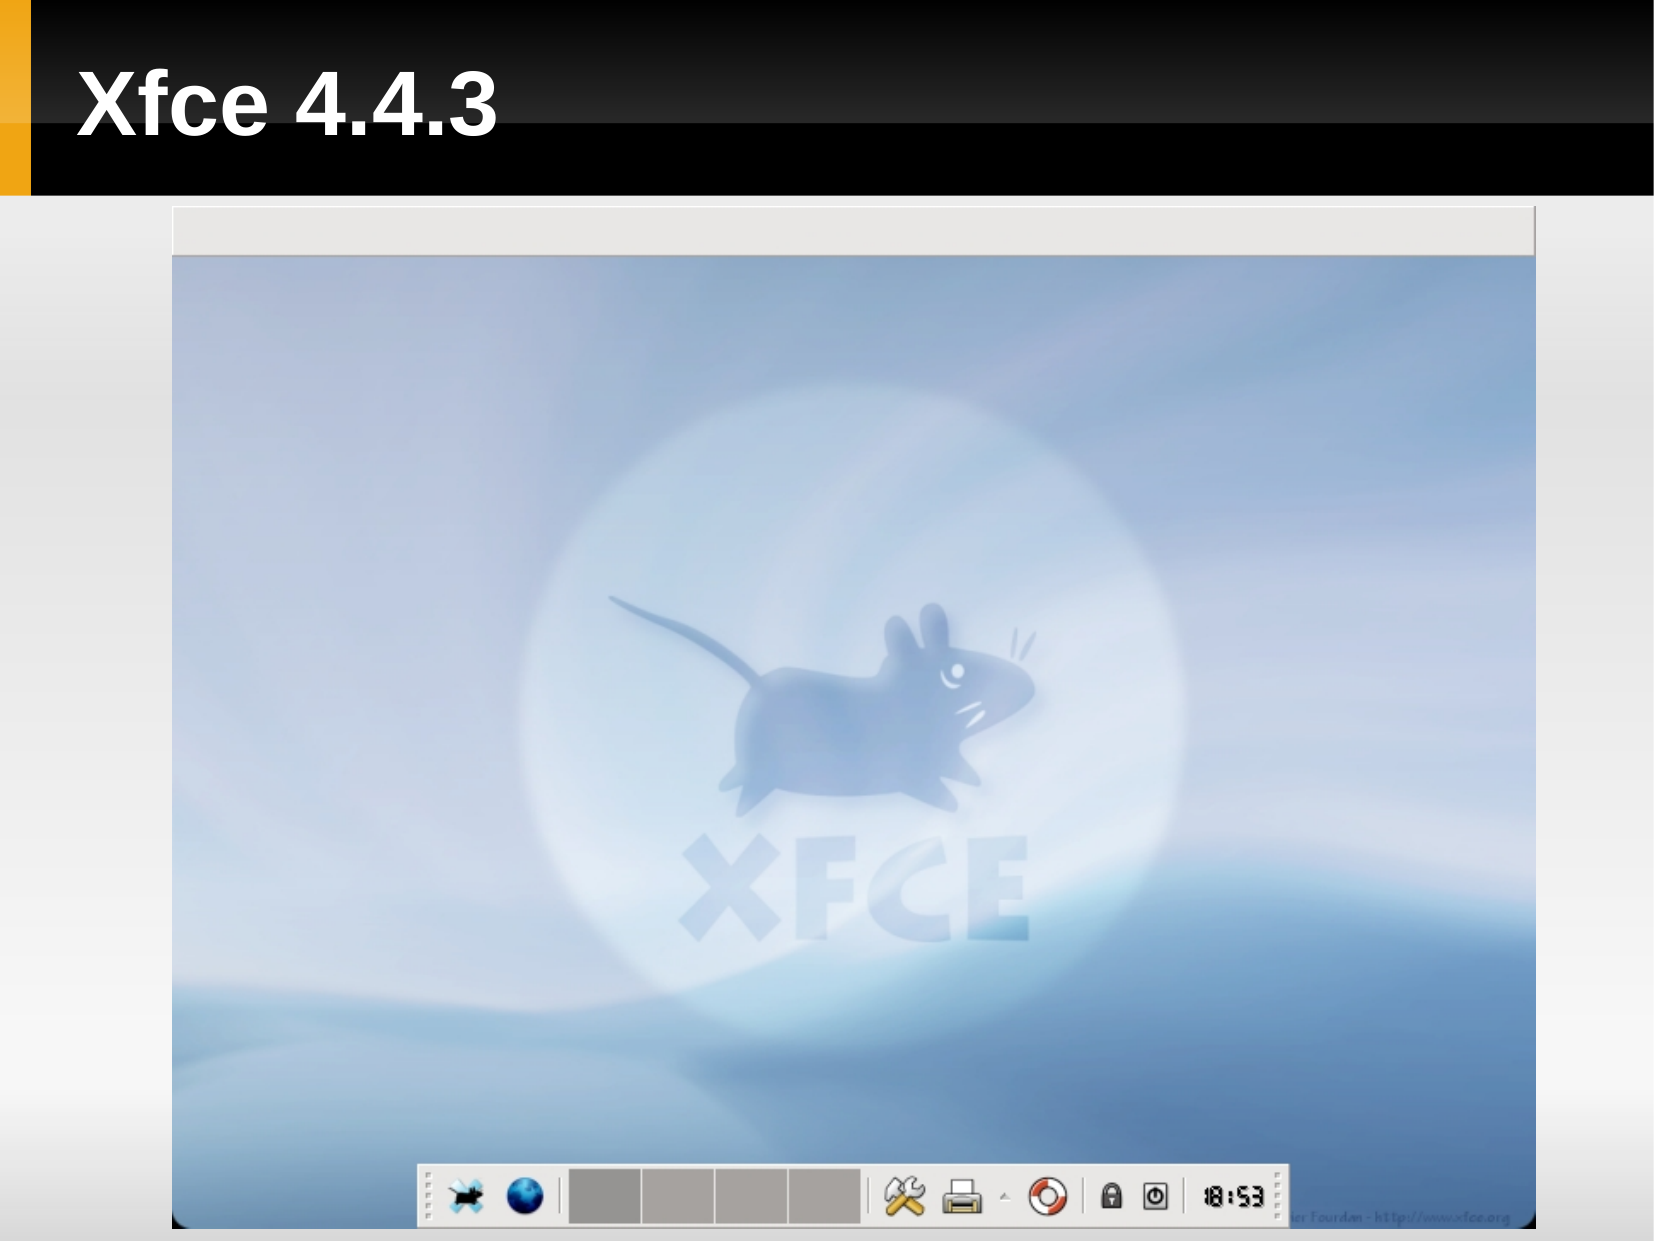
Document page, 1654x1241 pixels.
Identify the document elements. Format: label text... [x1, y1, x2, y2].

picture [0, 0, 1654, 1241]
title Xfce 4.4.3 [76, 0, 1565, 208]
